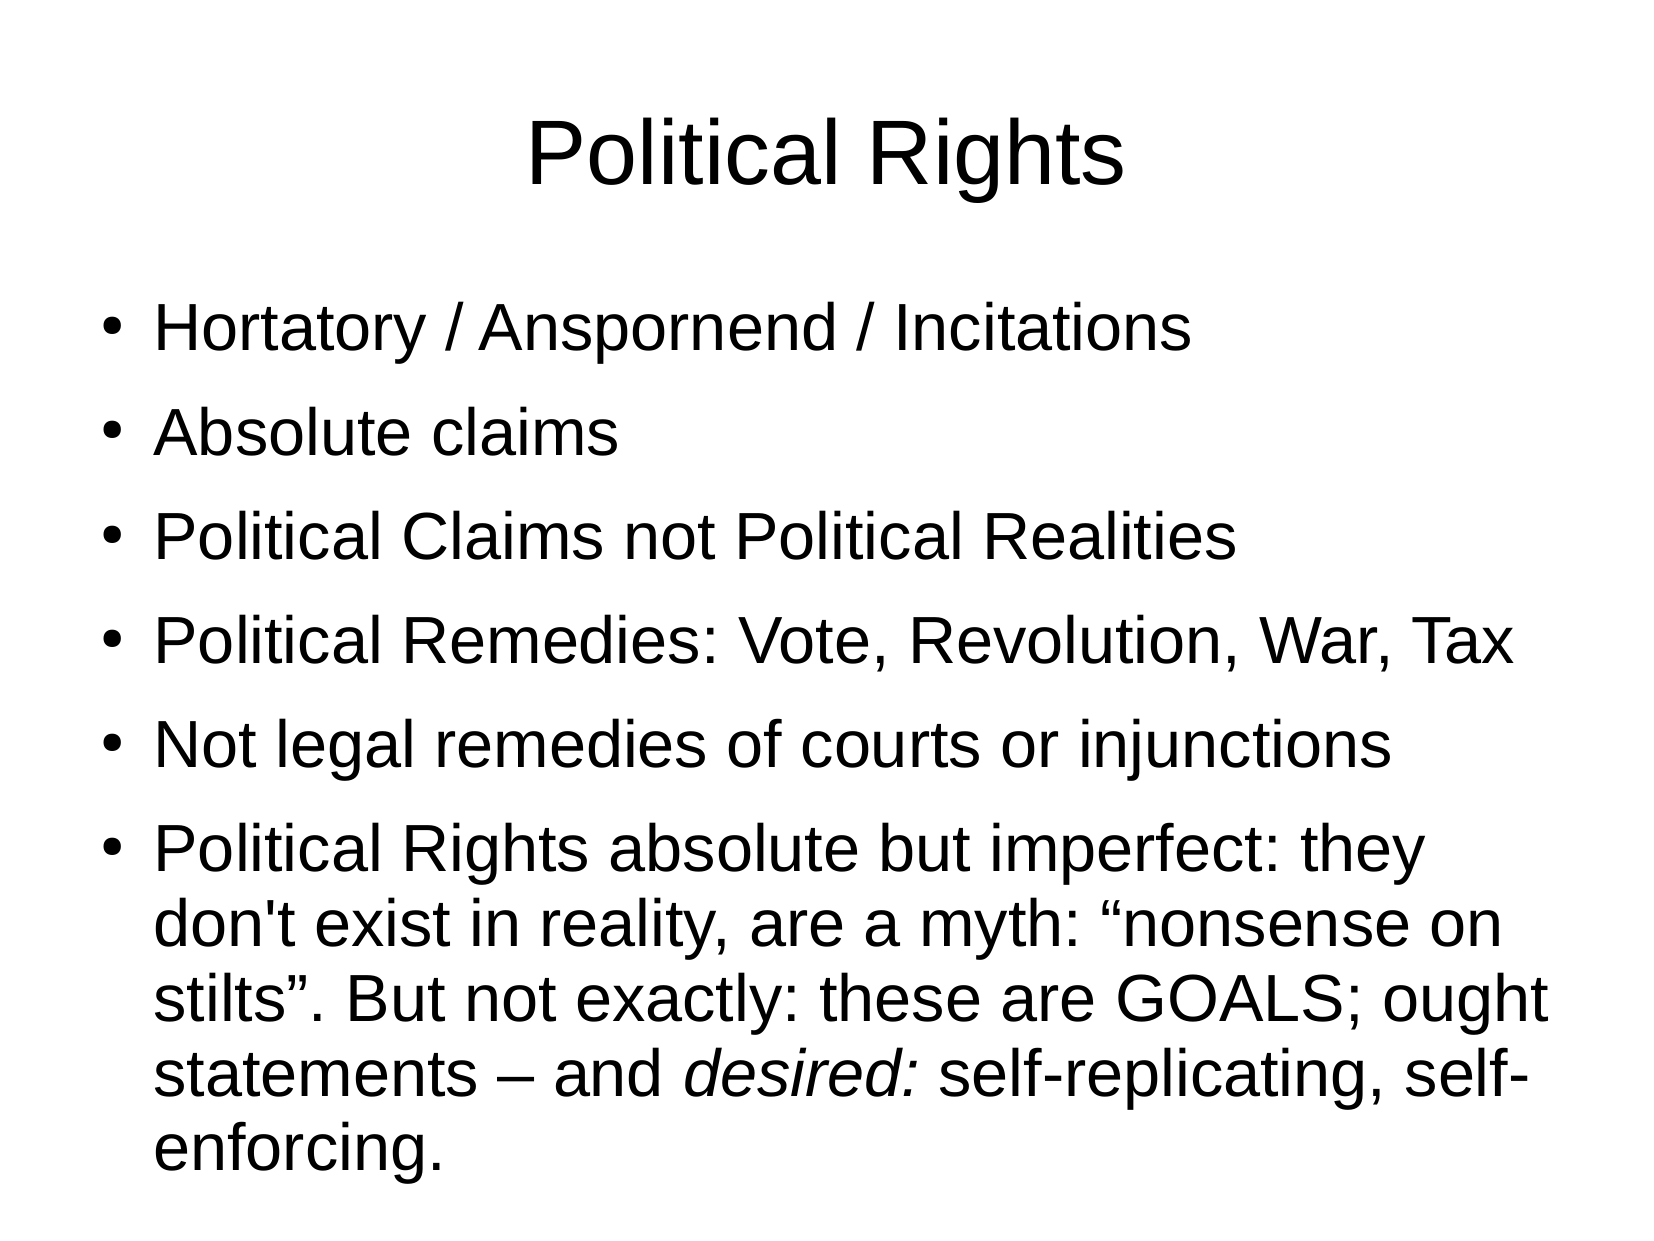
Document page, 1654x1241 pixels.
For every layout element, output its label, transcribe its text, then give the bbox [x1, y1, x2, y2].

list Hortatory / Anspornend / Incitations Absolute claims Political Claims not Political Realities Political Remedies: Vote, Revolution, War, Tax Not legal remedies of courts or injunctions Political Rights absolute but imperfect: they don't exist in reality, are a myth: “nonsense on stilts”. But not exactly: these are GOALS; ought statements – and desired: self-replicating, self-enforcing. [82, 290, 1571, 1186]
title Political Rights [82, 49, 1571, 257]
